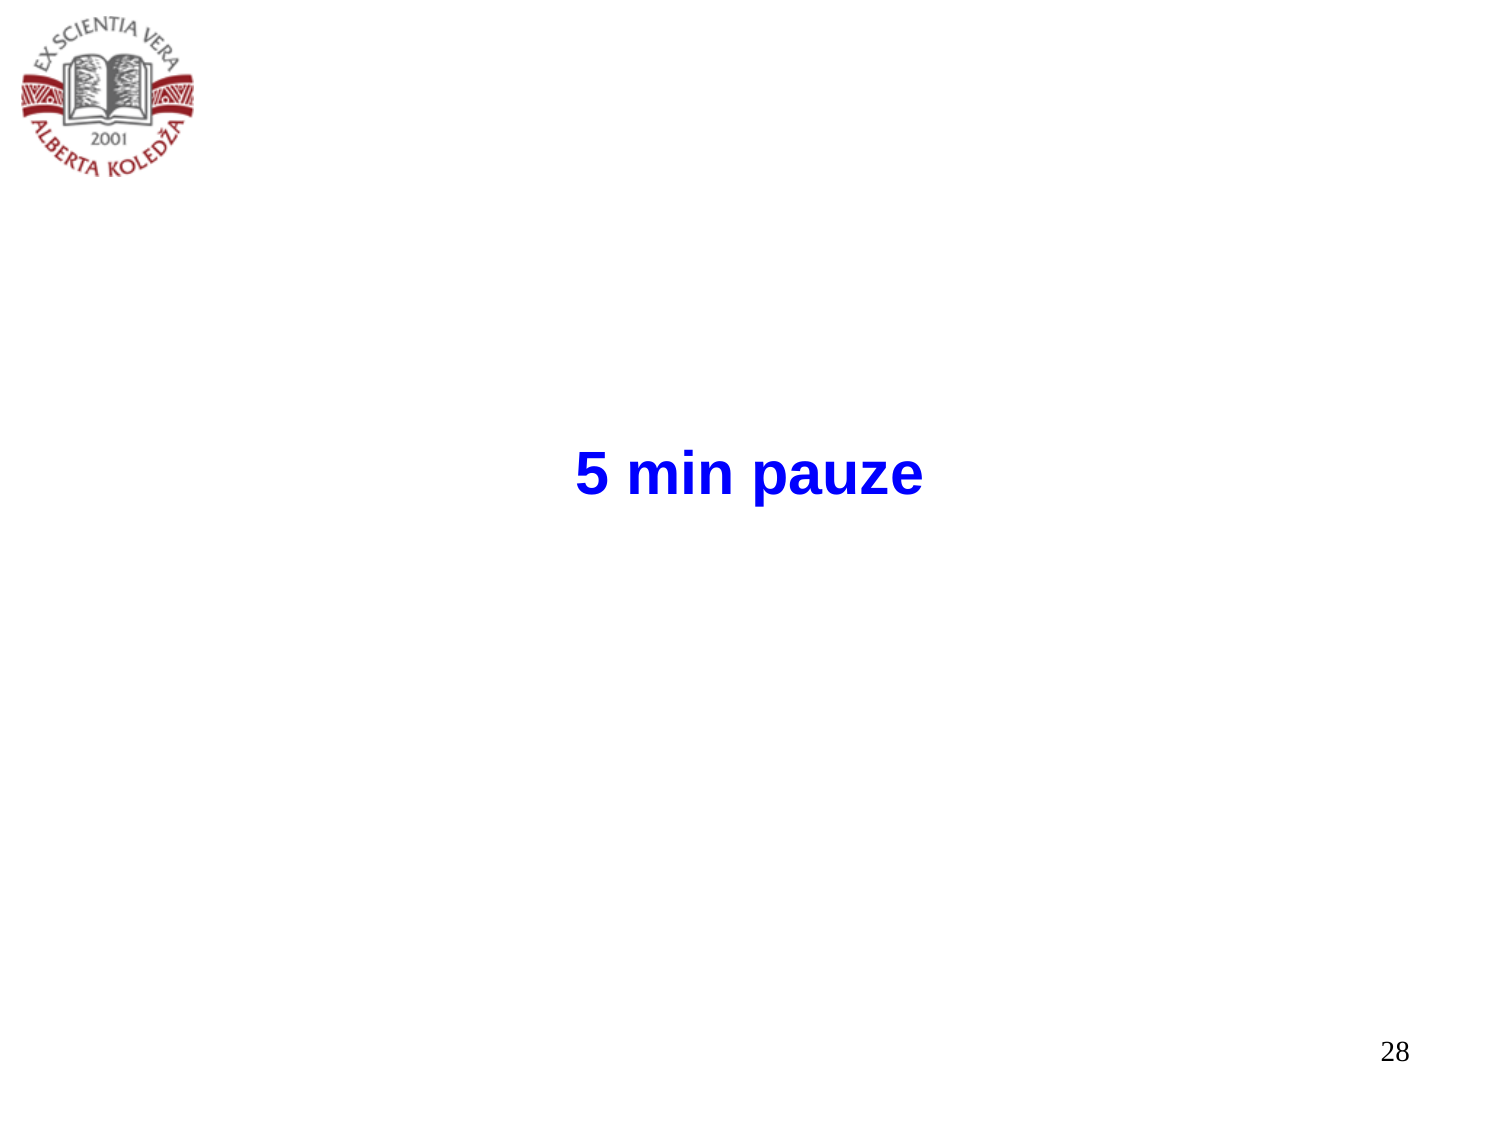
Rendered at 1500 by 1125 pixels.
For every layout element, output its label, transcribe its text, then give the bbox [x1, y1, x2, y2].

title 5 min pauze [112, 349, 1388, 591]
text_box <skaitlis> [1074, 1024, 1426, 1103]
picture [21, 16, 194, 177]
